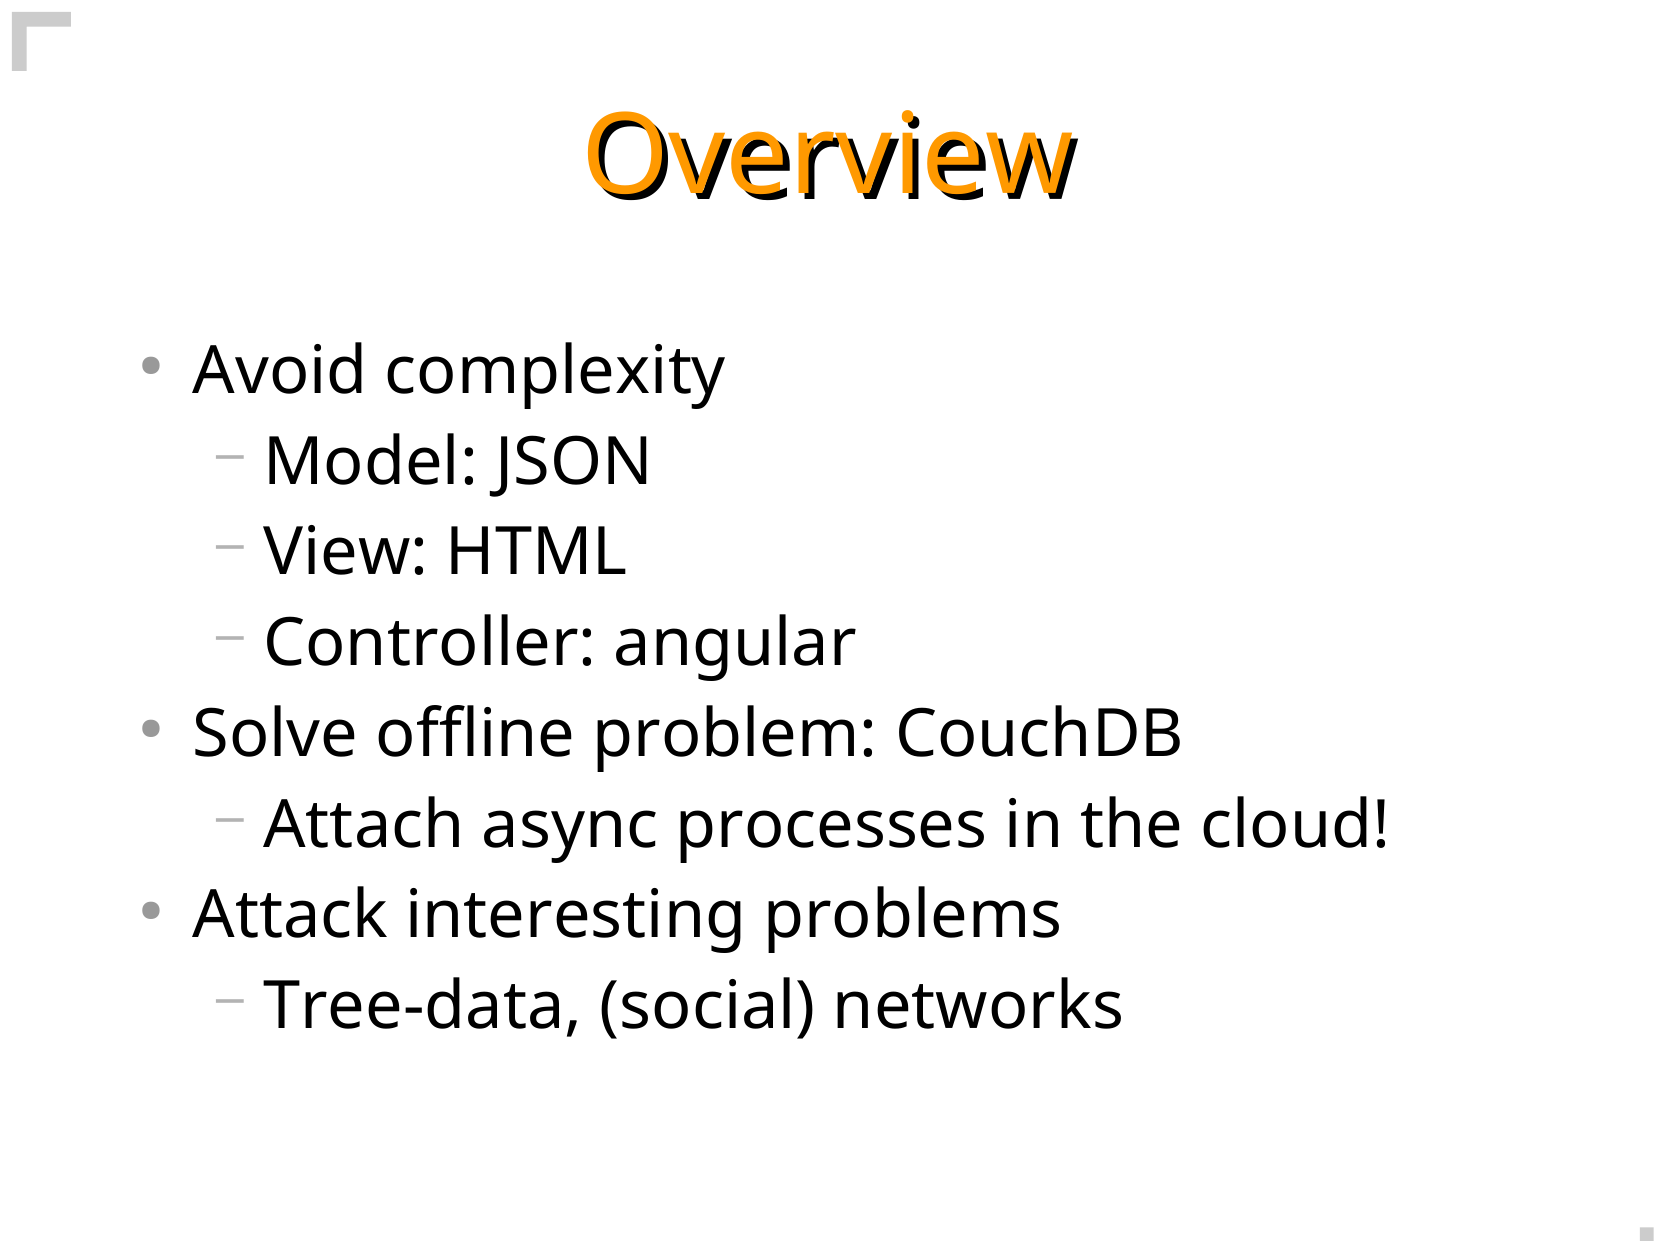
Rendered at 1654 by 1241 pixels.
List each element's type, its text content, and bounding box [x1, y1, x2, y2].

title Overview [121, 46, 1534, 254]
list Avoid complexity Model: JSON View: HTML Controller: angular Solve offline problem: CouchDB Attach async processes in the cloud! Attack interesting problems Tree-data, (social) networks [121, 322, 1561, 1132]
